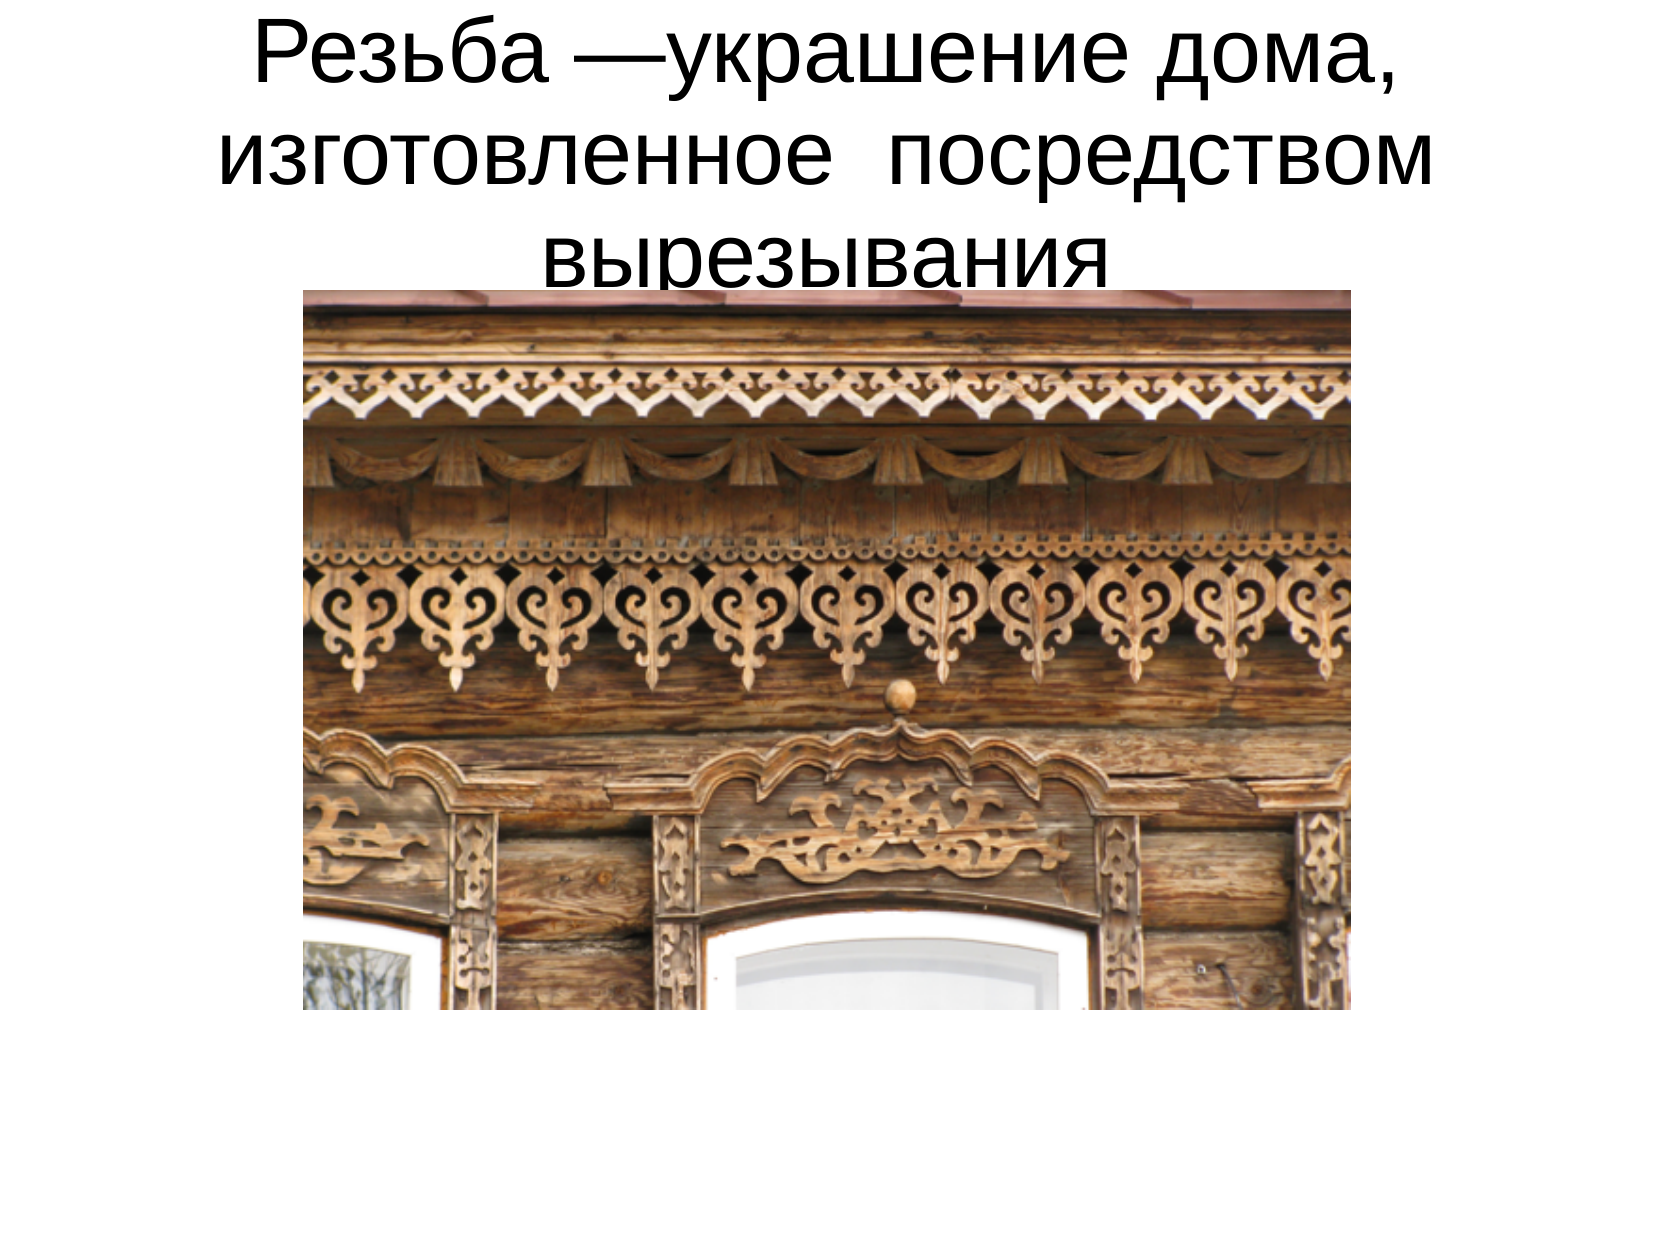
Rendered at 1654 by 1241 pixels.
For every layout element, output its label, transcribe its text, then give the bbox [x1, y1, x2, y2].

title Резьба —украшение дома, изготовленное посредством вырезывания [82, 0, 1571, 306]
picture [303, 290, 1351, 1010]
